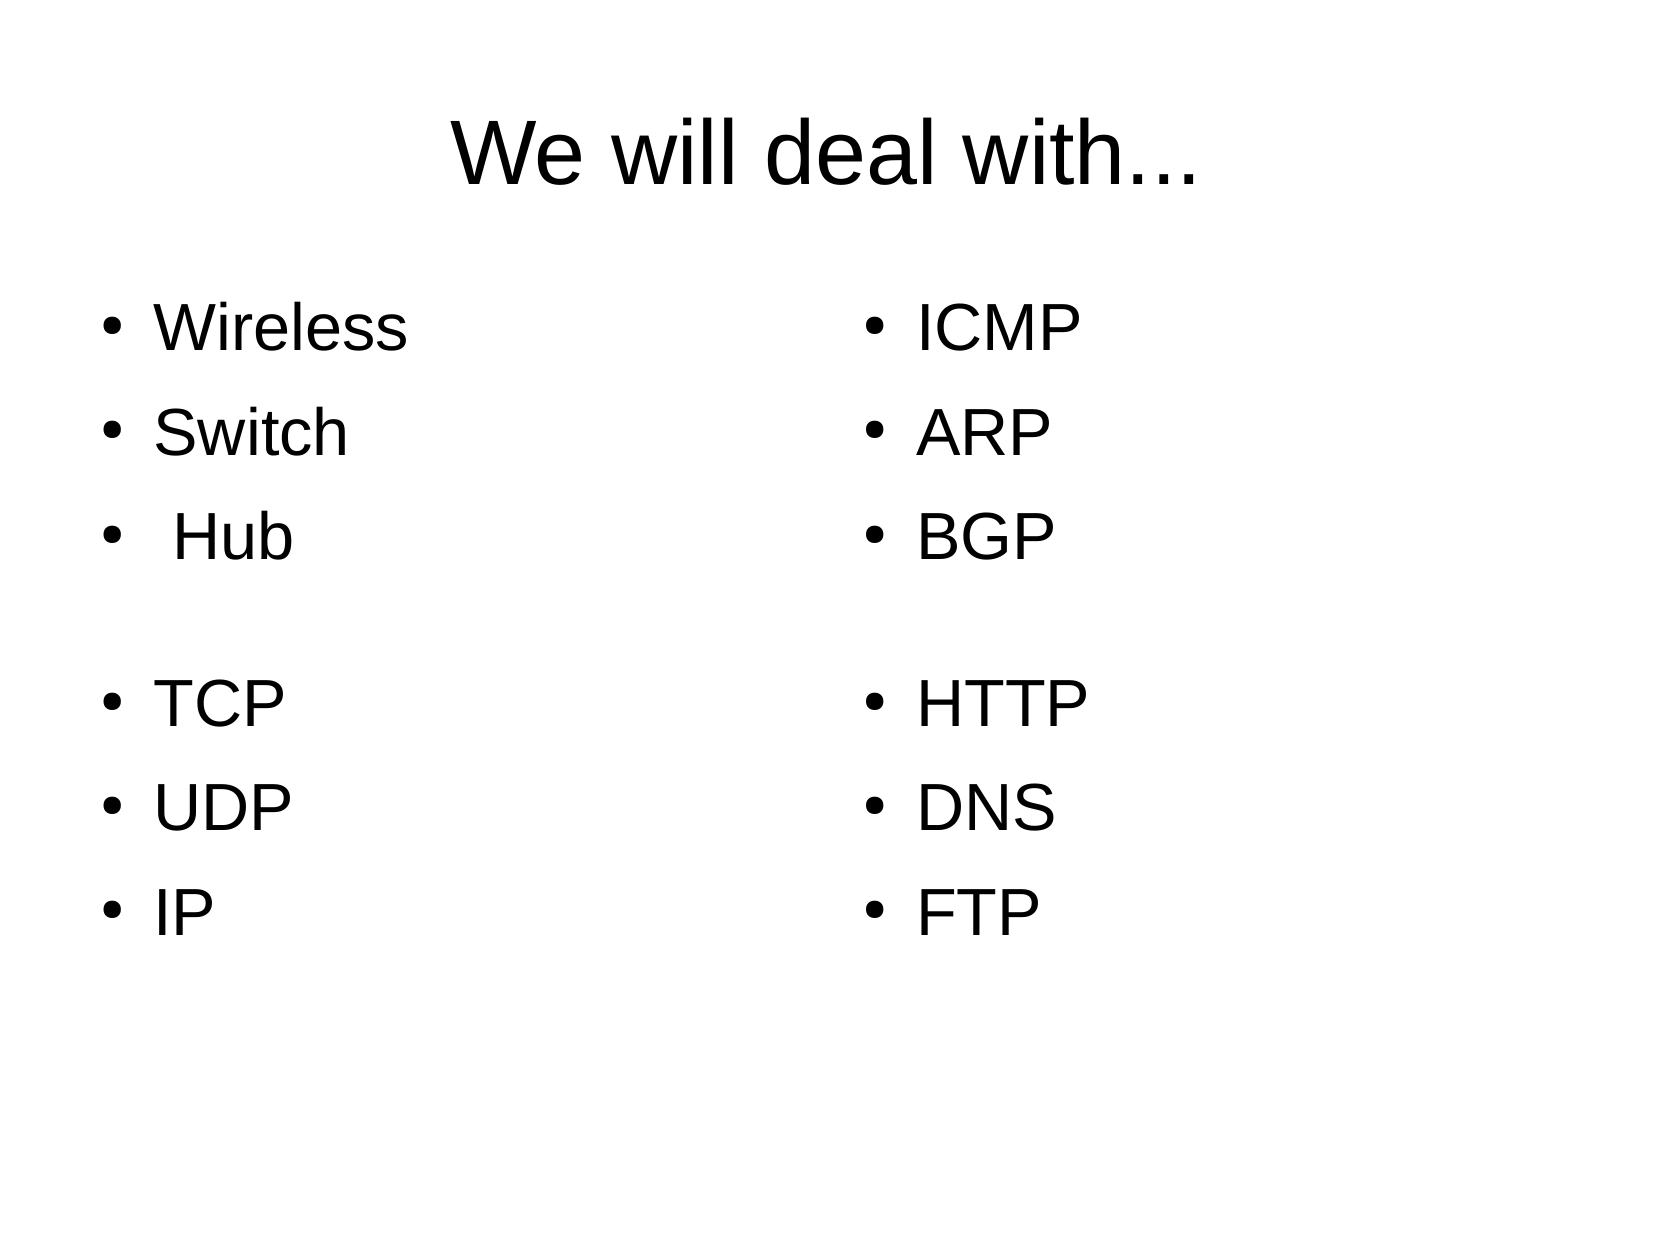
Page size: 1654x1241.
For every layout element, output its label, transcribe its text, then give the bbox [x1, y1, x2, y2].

title We will deal with... [82, 49, 1571, 257]
list HTTP DNS FTP [845, 665, 1572, 1009]
list Wireless Switch Hub [82, 290, 809, 634]
list ICMP ARP BGP [845, 290, 1572, 634]
list TCP UDP IP [82, 665, 809, 1009]
